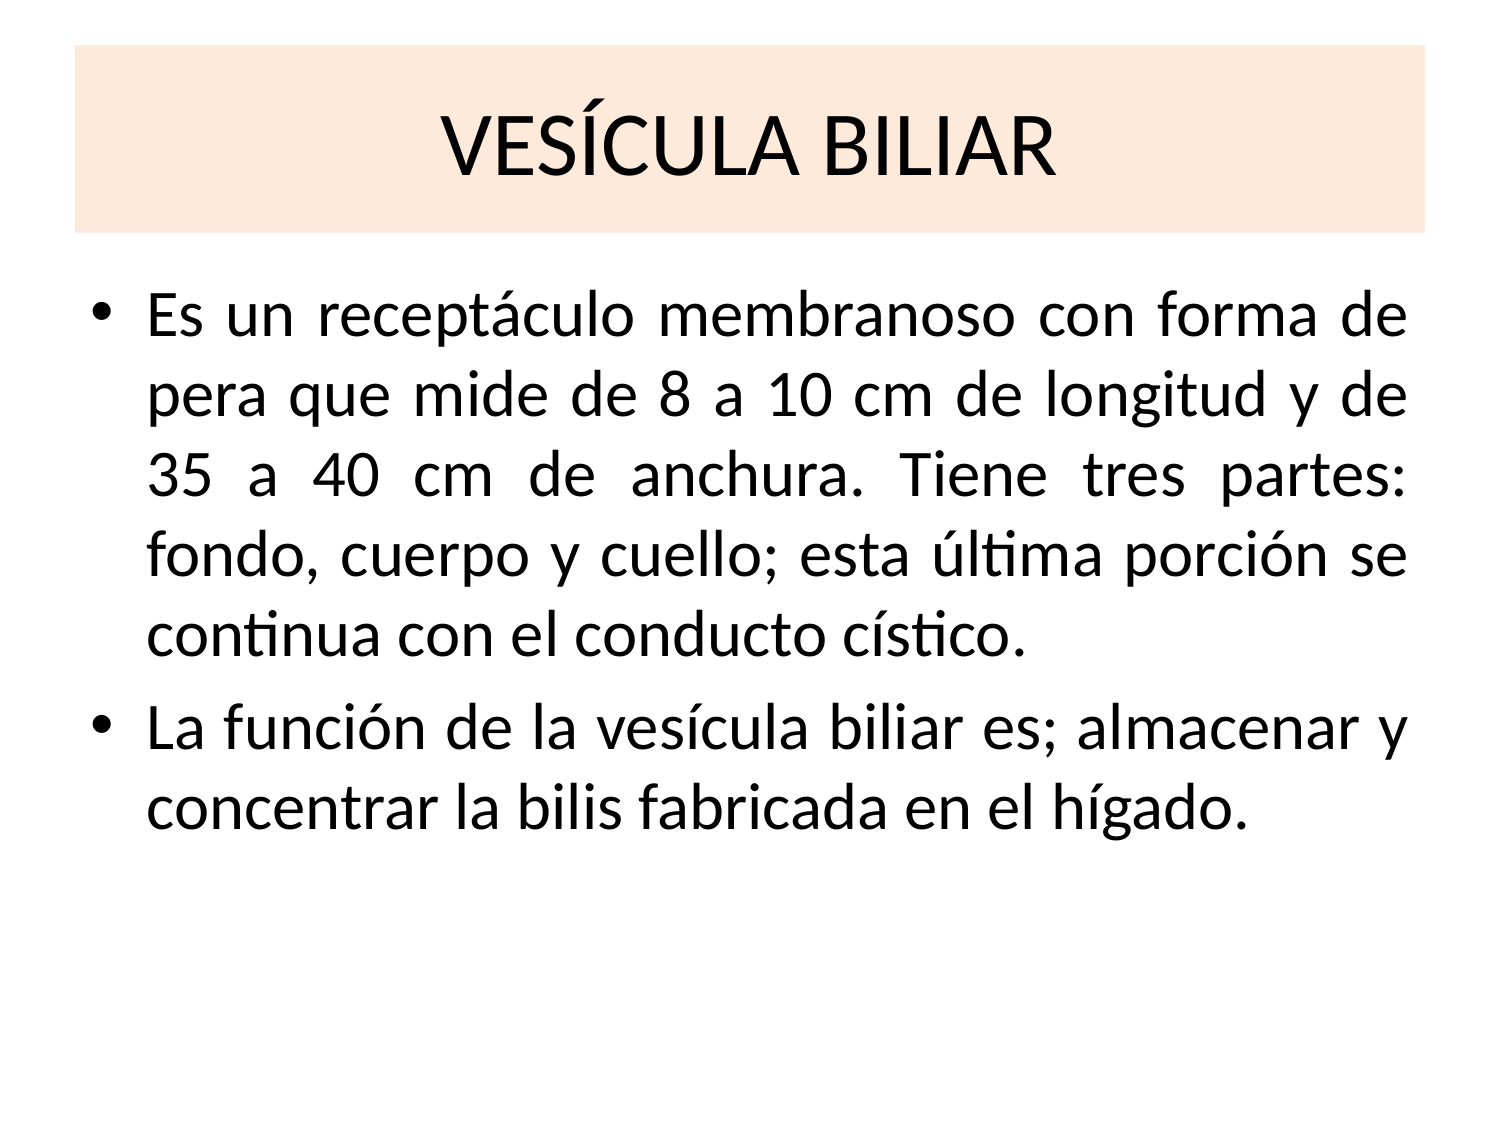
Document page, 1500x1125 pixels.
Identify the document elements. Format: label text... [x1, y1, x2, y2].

list Es un receptáculo membranoso con forma de pera que mide de 8 a 10 cm de longitud y de 35 a 40 cm de anchura. Tiene tres partes: fondo, cuerpo y cuello; esta última porción se continua con el conducto cístico. La función de la vesícula biliar es; almacenar y concentrar la bilis fabricada en el hígado. [75, 262, 1425, 1005]
title VESÍCULA BILIAR [75, 45, 1425, 233]
